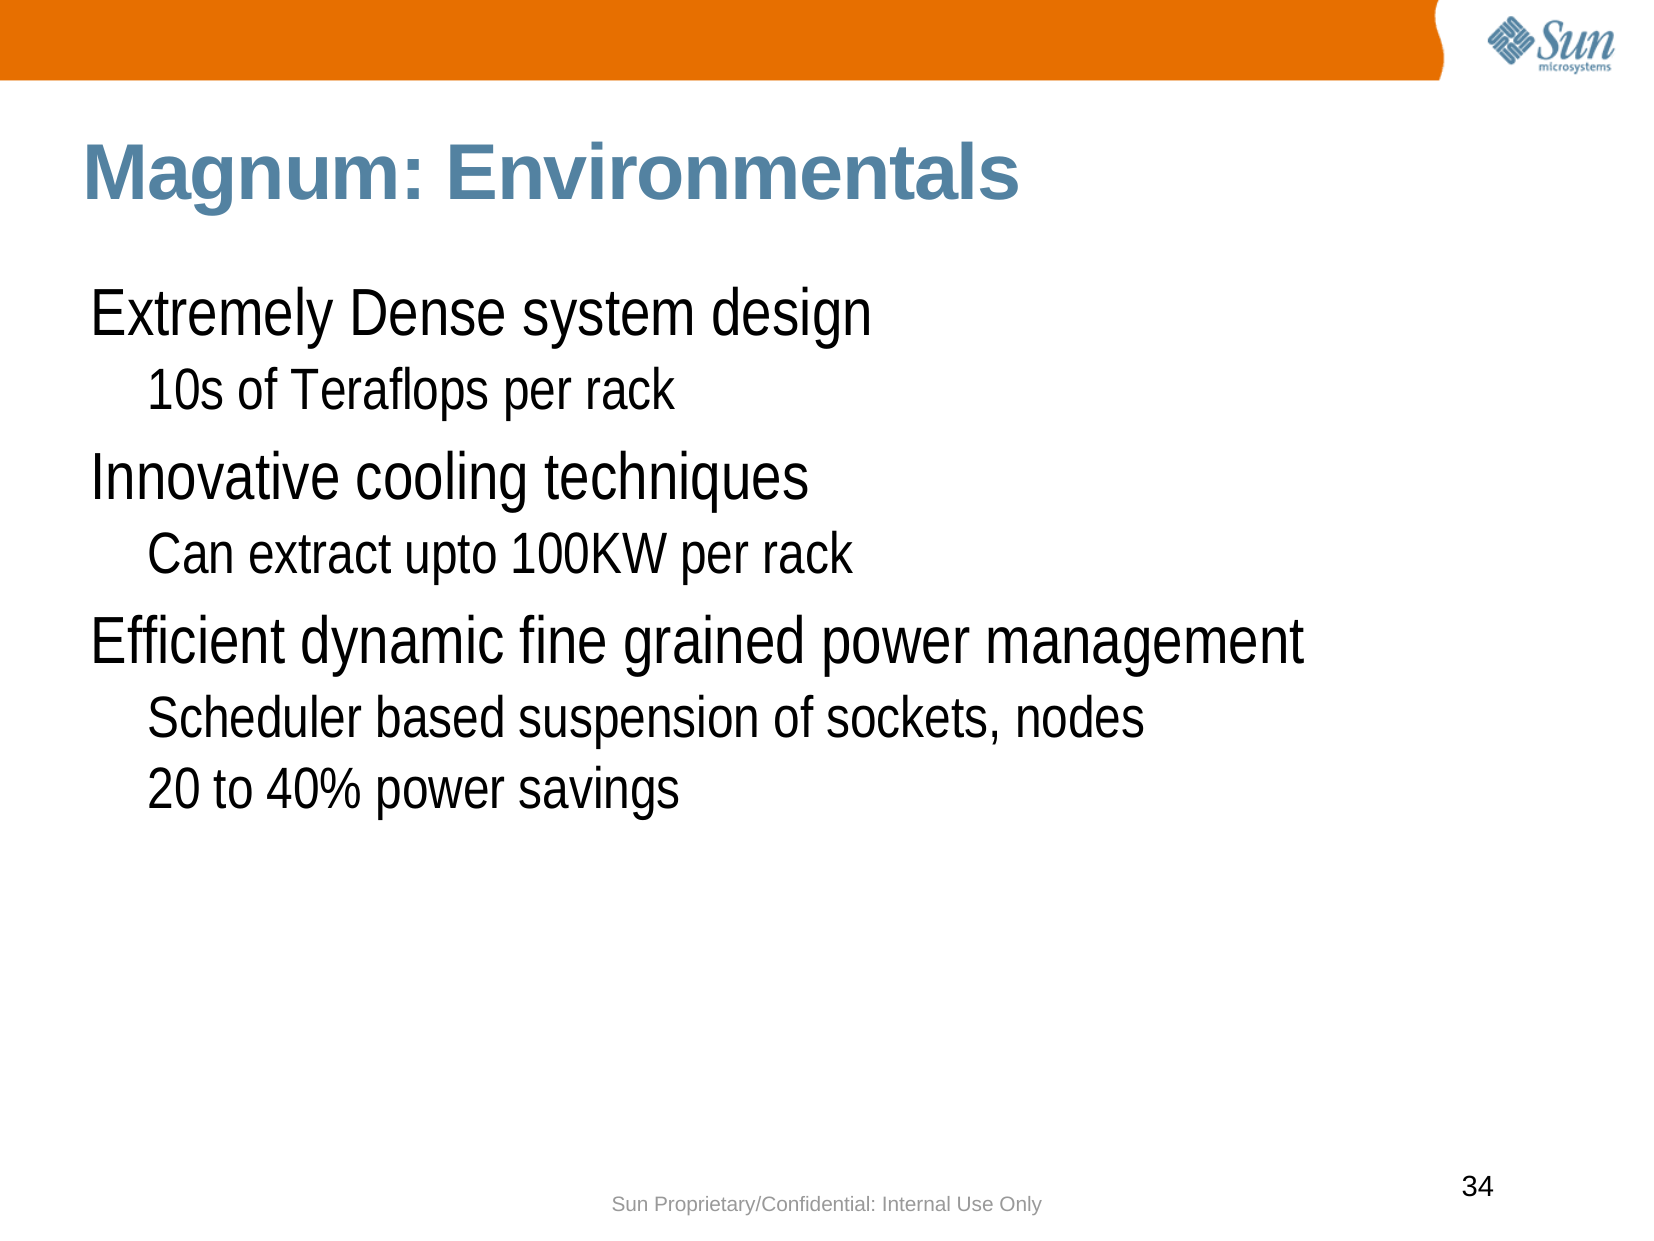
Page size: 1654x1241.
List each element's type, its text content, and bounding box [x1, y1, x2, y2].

title Magnum: Environmentals [82, 135, 1585, 251]
picture [0, 0, 1654, 83]
list Extremely Dense system design 10s of Teraflops per rack Innovative cooling techniques Can extract upto 100KW per rack Efficient dynamic fine grained power management Scheduler based suspension of sockets, nodes 20 to 40% power savings [71, 283, 1545, 1121]
